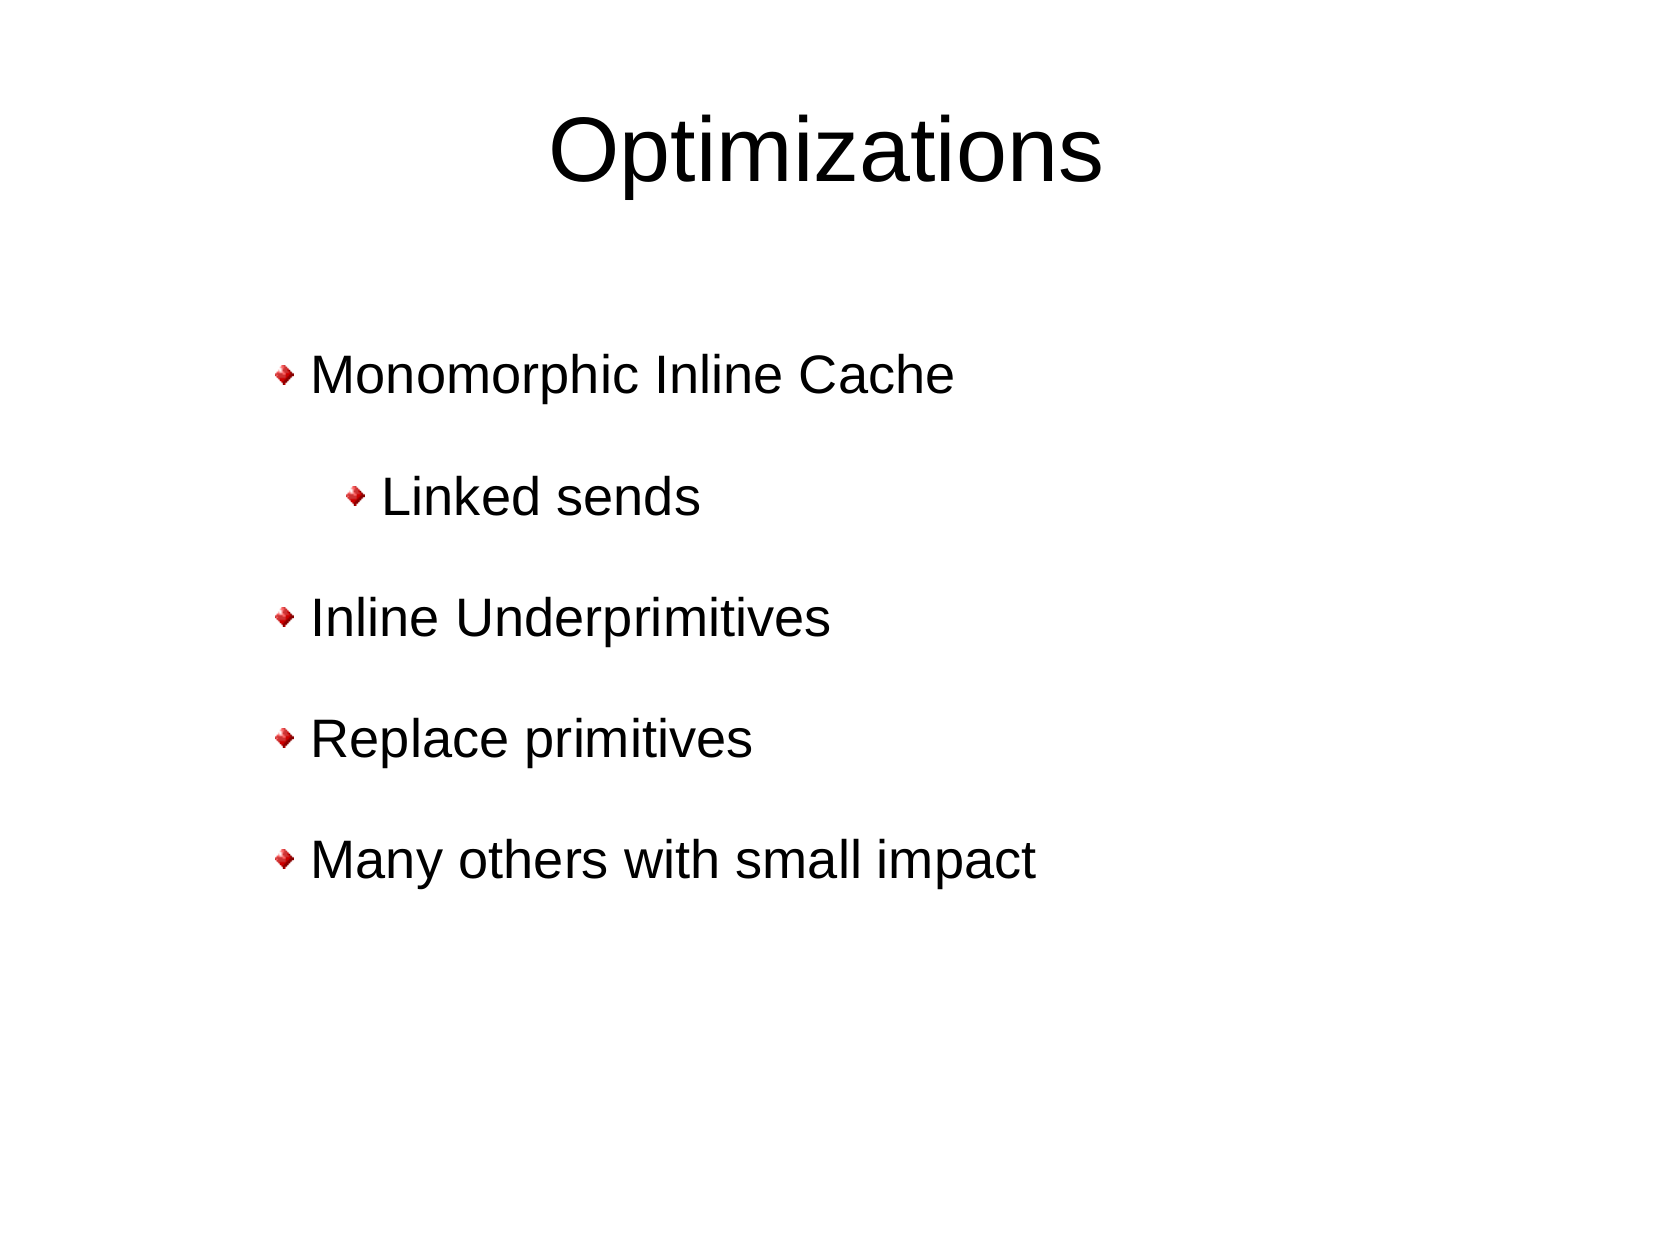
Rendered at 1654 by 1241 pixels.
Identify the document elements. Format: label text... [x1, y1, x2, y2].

text_box Optimizations [143, 91, 1511, 209]
text_box Monomorphic Inline Cache Linked sends Inline Underprimitives Replace primitives Many others with small impact [225, 337, 1126, 940]
